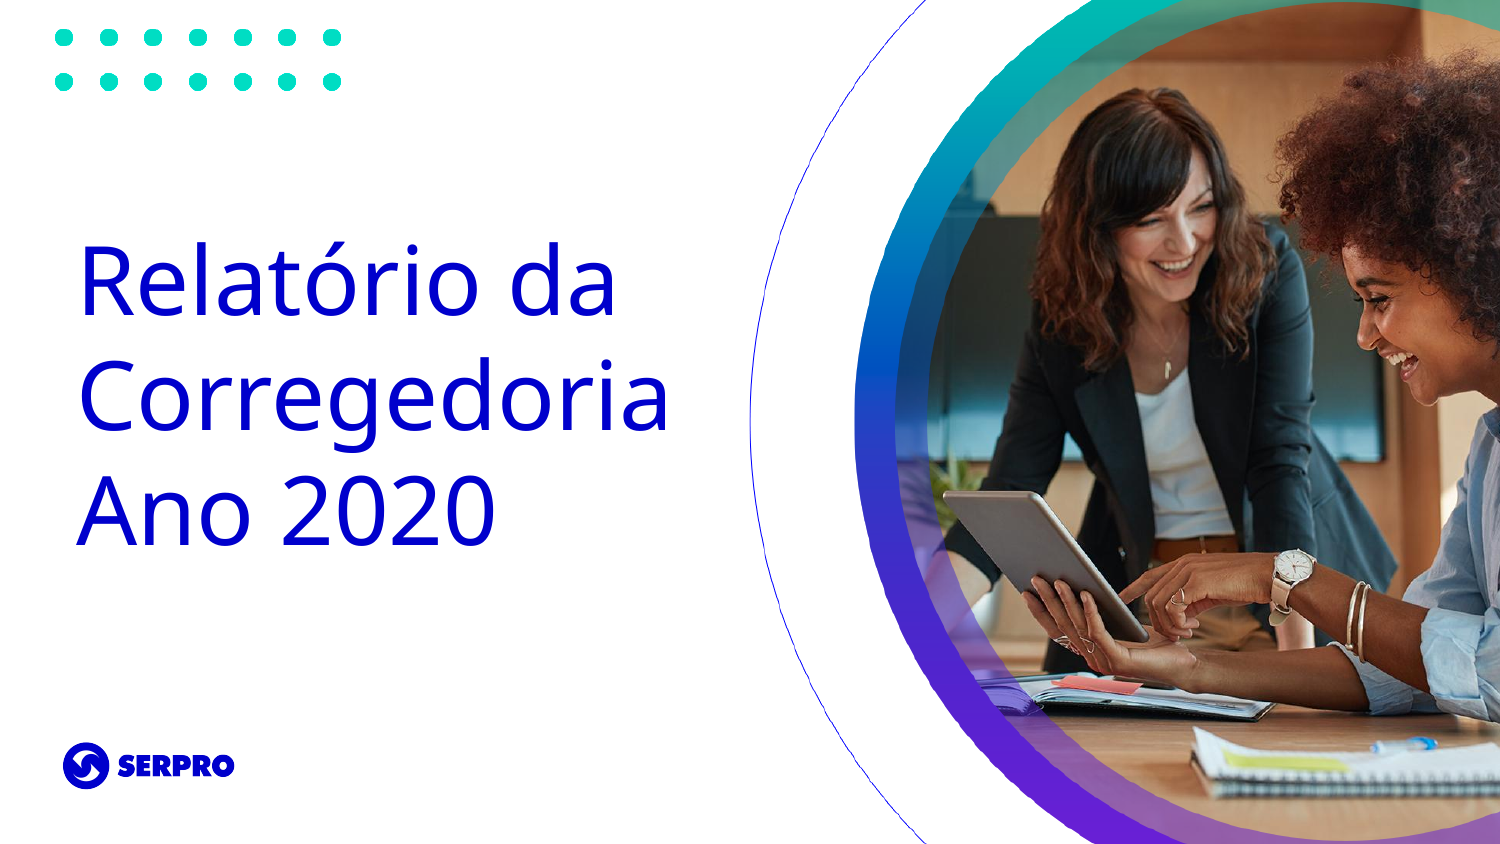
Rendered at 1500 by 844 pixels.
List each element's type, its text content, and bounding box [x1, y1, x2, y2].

title Relatório da Corregedoria Ano 2020 [61, 205, 708, 477]
picture [0, 0, 1500, 844]
